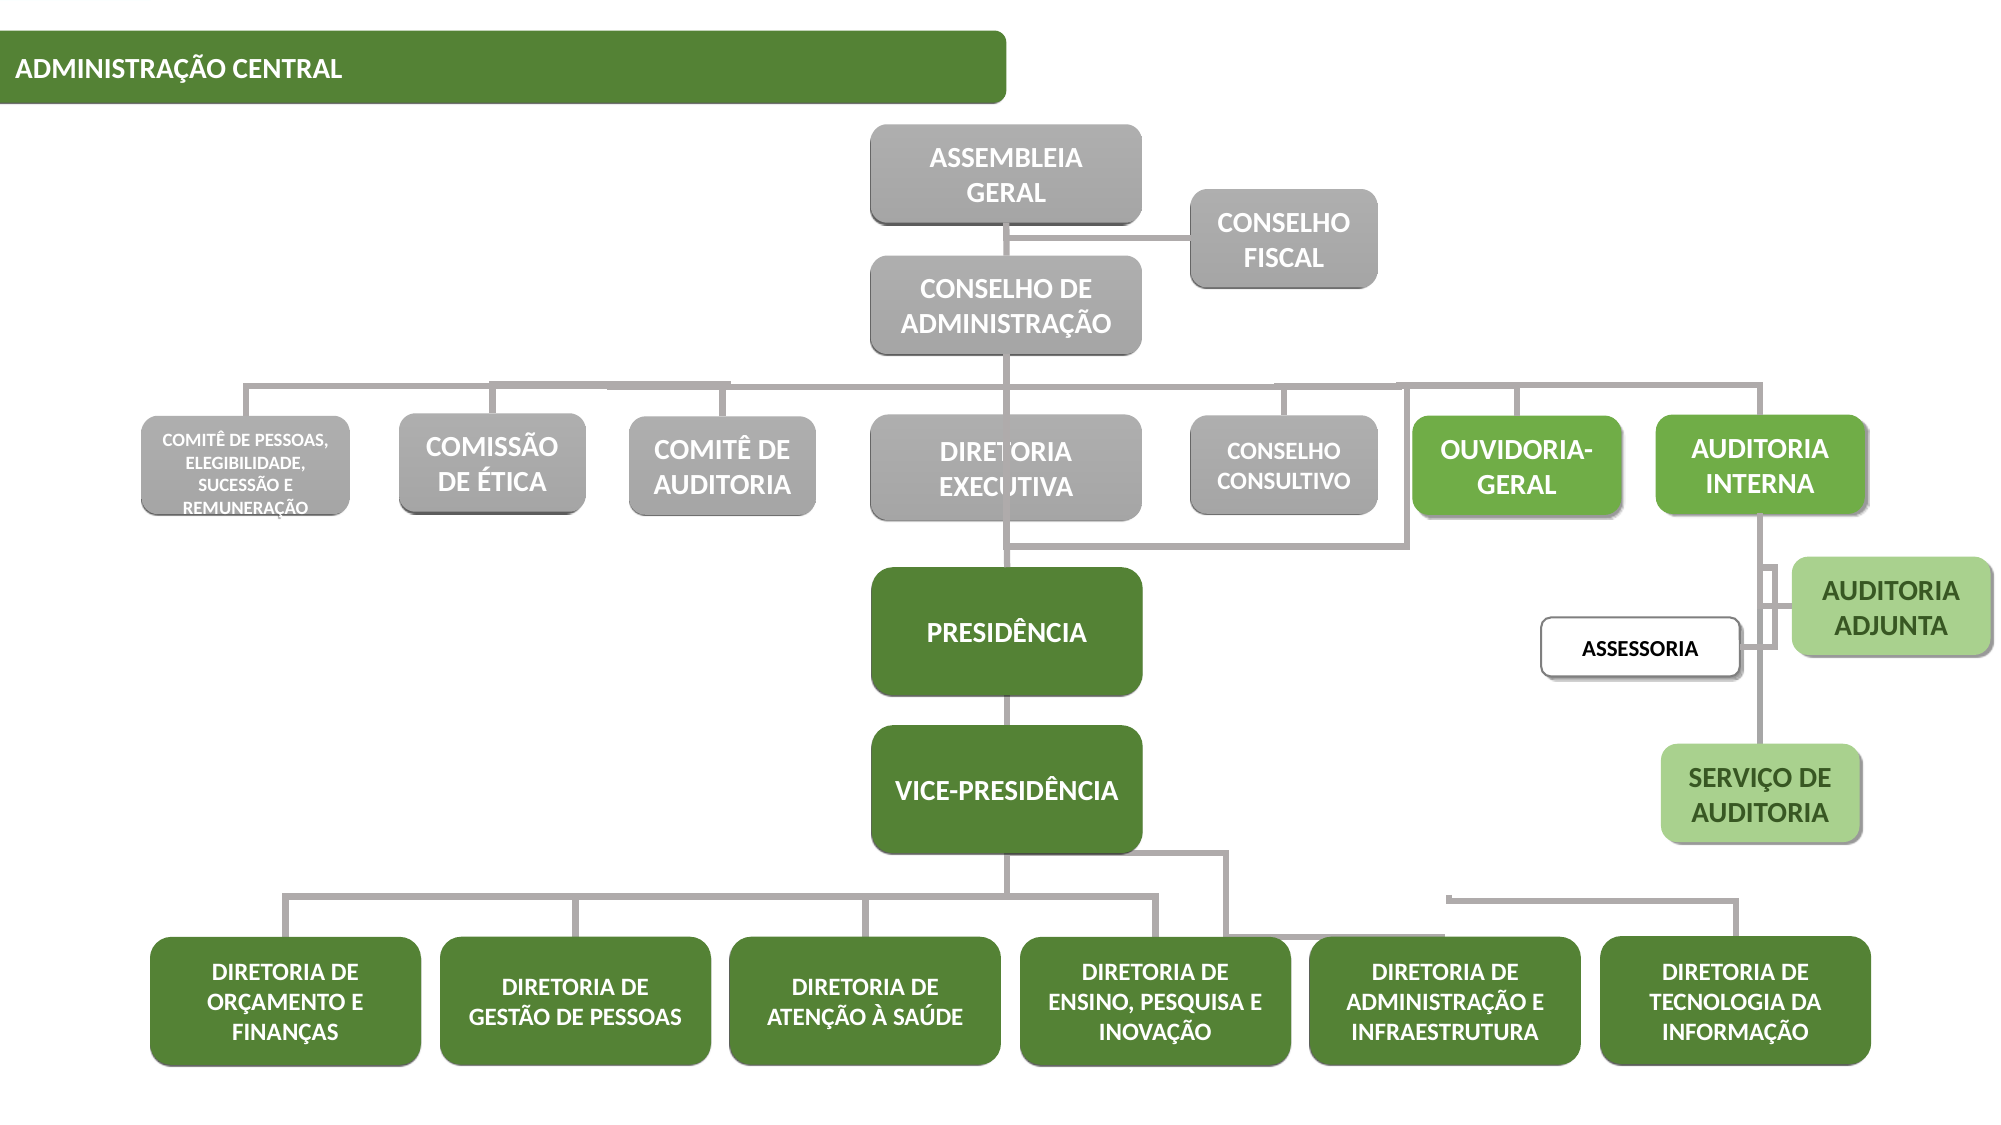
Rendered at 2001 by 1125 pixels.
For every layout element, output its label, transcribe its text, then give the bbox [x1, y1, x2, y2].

text_box AUDITORIA INTERNA [1656, 415, 1865, 514]
text_box PRESIDÊNCIA [871, 567, 1143, 696]
text_box COMISSÃO DE ÉTICA [399, 413, 586, 512]
text_box CONSELHO DE ADMINISTRAÇÃO [870, 255, 1142, 354]
text_box DIRETORIA DE ATENÇÃO À SAÚDE [729, 936, 1001, 1065]
text_box CONSELHO FISCAL [1190, 189, 1378, 288]
text_box ASSESSORIA [1541, 617, 1740, 677]
text_box AUDITORIA ADJUNTA [1791, 556, 1991, 655]
text_box DIRETORIA DE ORÇAMENTO E FINANÇAS [150, 936, 422, 1065]
text_box DIRETORIA EXECUTIVA [870, 414, 1142, 521]
text_box VICE-PRESIDÊNCIA [871, 725, 1143, 854]
text_box DIRETORIA DE ADMINISTRAÇÃO E INFRAESTRUTURA [1309, 936, 1581, 1065]
text_box SERVIÇO DE AUDITORIA [1660, 743, 1860, 843]
text_box COMITÊ DE PESSOAS, ELEGIBILIDADE, SUCESSÃO E REMUNERAÇÃO [141, 415, 350, 515]
text_box DIRETORIA DE ENSINO, PESQUISA E INOVAÇÃO [1020, 936, 1292, 1065]
text_box COMITÊ DE AUDITORIA [629, 416, 816, 515]
text_box CONSELHO CONSULTIVO [1190, 415, 1378, 514]
text_box ADMINISTRAÇÃO CENTRAL [0, 30, 1007, 103]
text_box ASSEMBLEIA GERAL [870, 124, 1142, 223]
text_box DIRETORIA DE TECNOLOGIA DA INFORMAÇÃO [1600, 936, 1872, 1065]
text_box DIRETORIA DE GESTÃO DE PESSOAS [440, 936, 712, 1065]
text_box OUVIDORIA-GERAL [1412, 416, 1621, 515]
